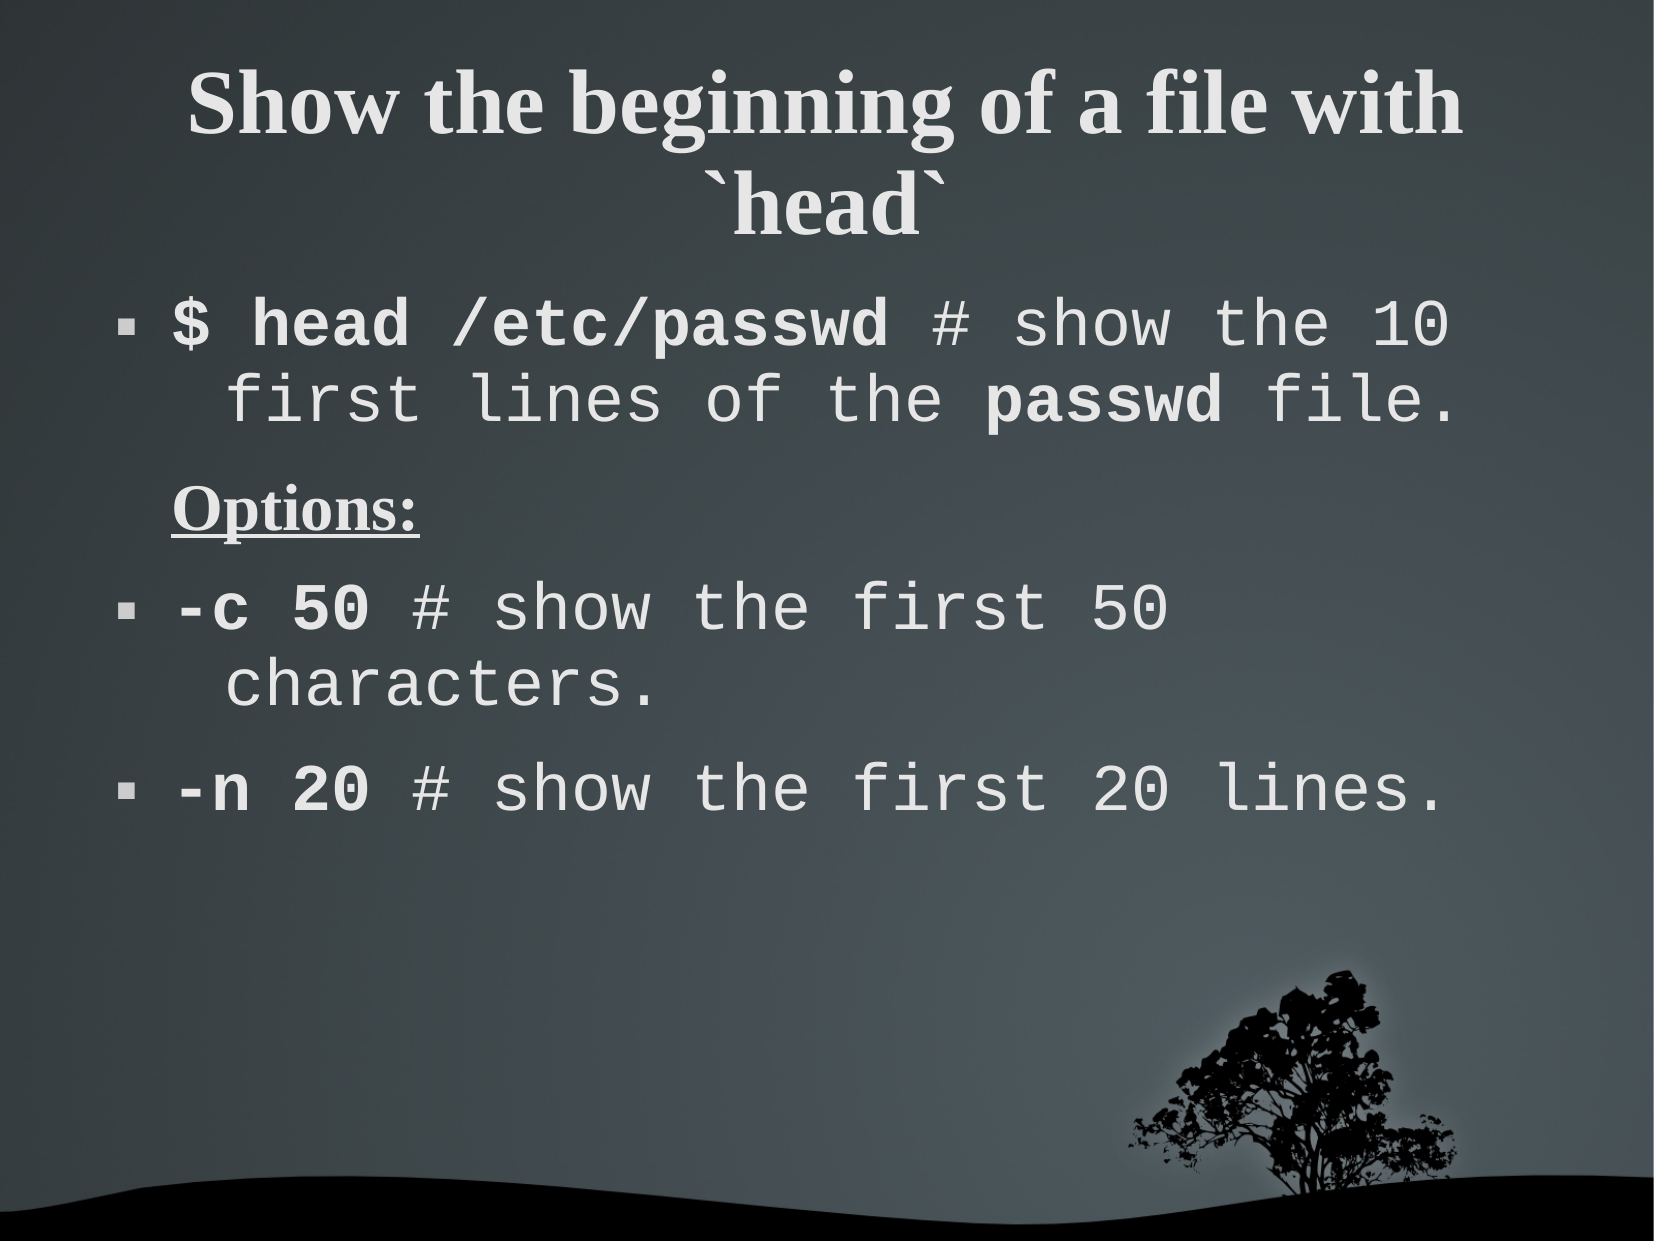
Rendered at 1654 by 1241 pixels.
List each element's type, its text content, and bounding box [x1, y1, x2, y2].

picture [0, 0, 1654, 1241]
title Show the beginning of a file with `head` [82, 19, 1571, 287]
list $ head /etc/passwd # show the 10 first lines of the passwd file. Options: -c 50 # show the first 50 characters. -n 20 # show the first 20 lines. [82, 290, 1571, 1109]
